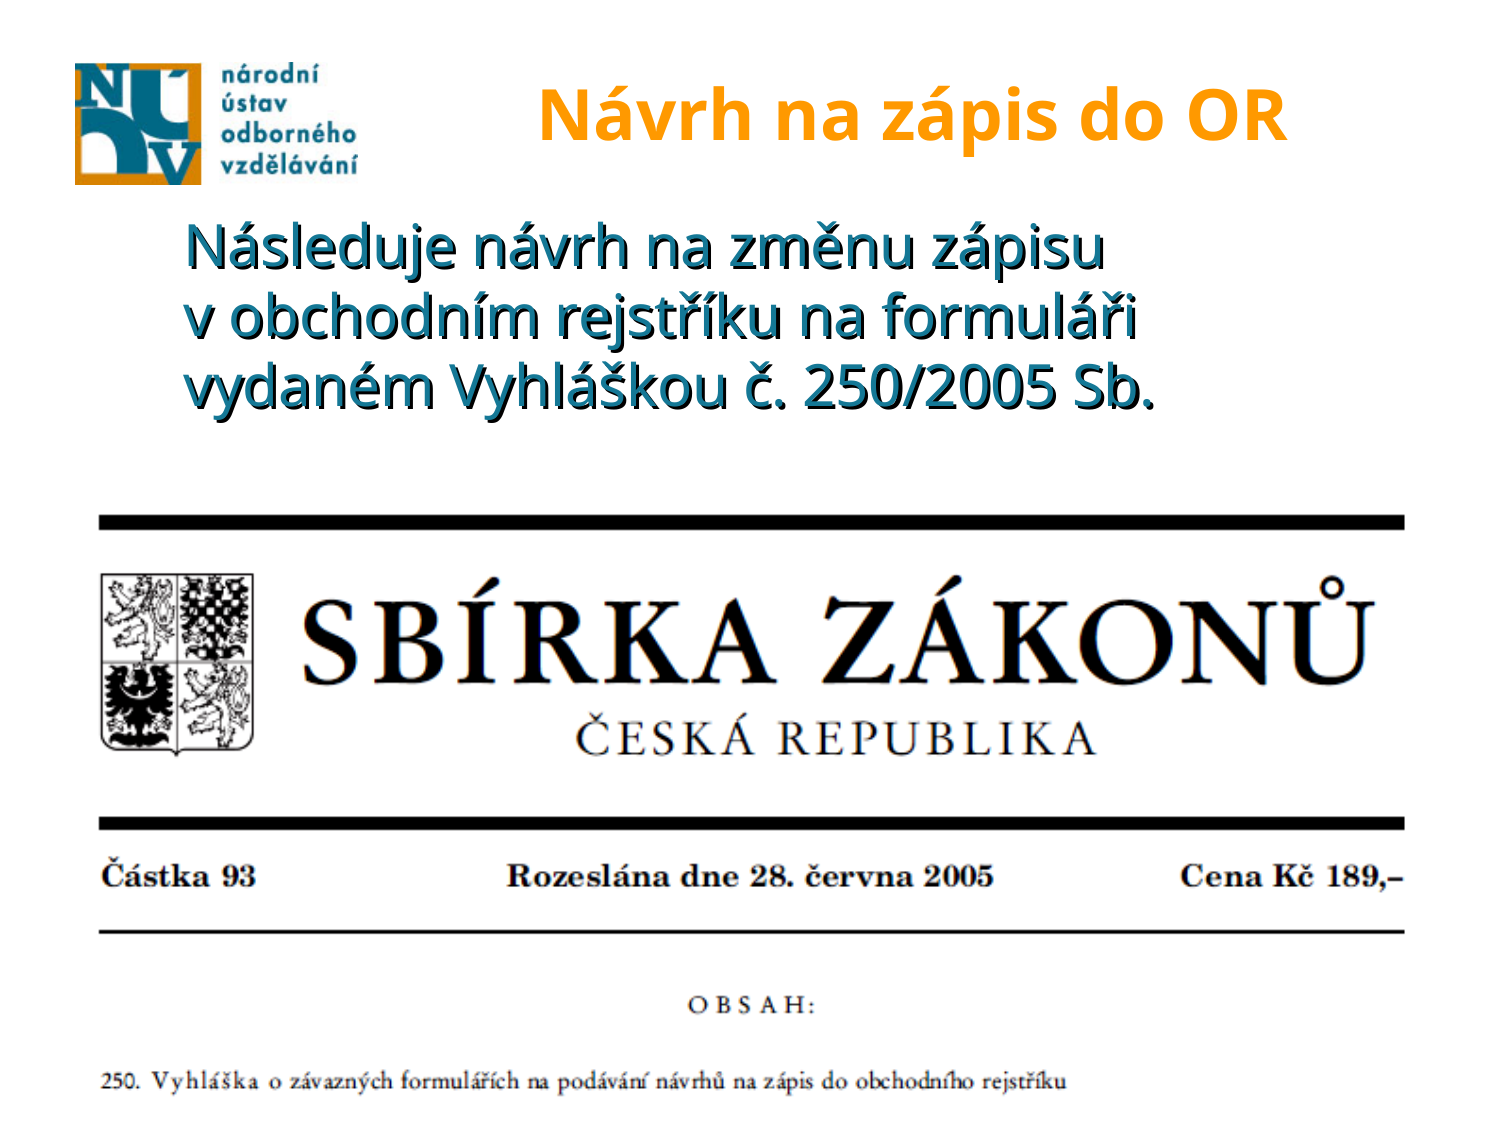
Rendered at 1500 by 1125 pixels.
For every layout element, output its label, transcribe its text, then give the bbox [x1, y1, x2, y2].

text_box [75, 62, 358, 185]
picture [56, 500, 1444, 1101]
text_box Následuje návrh na změnu zápisu v obchodním rejstříku na formuláři vydaném Vyhláškou č. 250/2005 Sb. [168, 200, 1332, 426]
title Návrh na zápis do OR [399, 37, 1425, 188]
